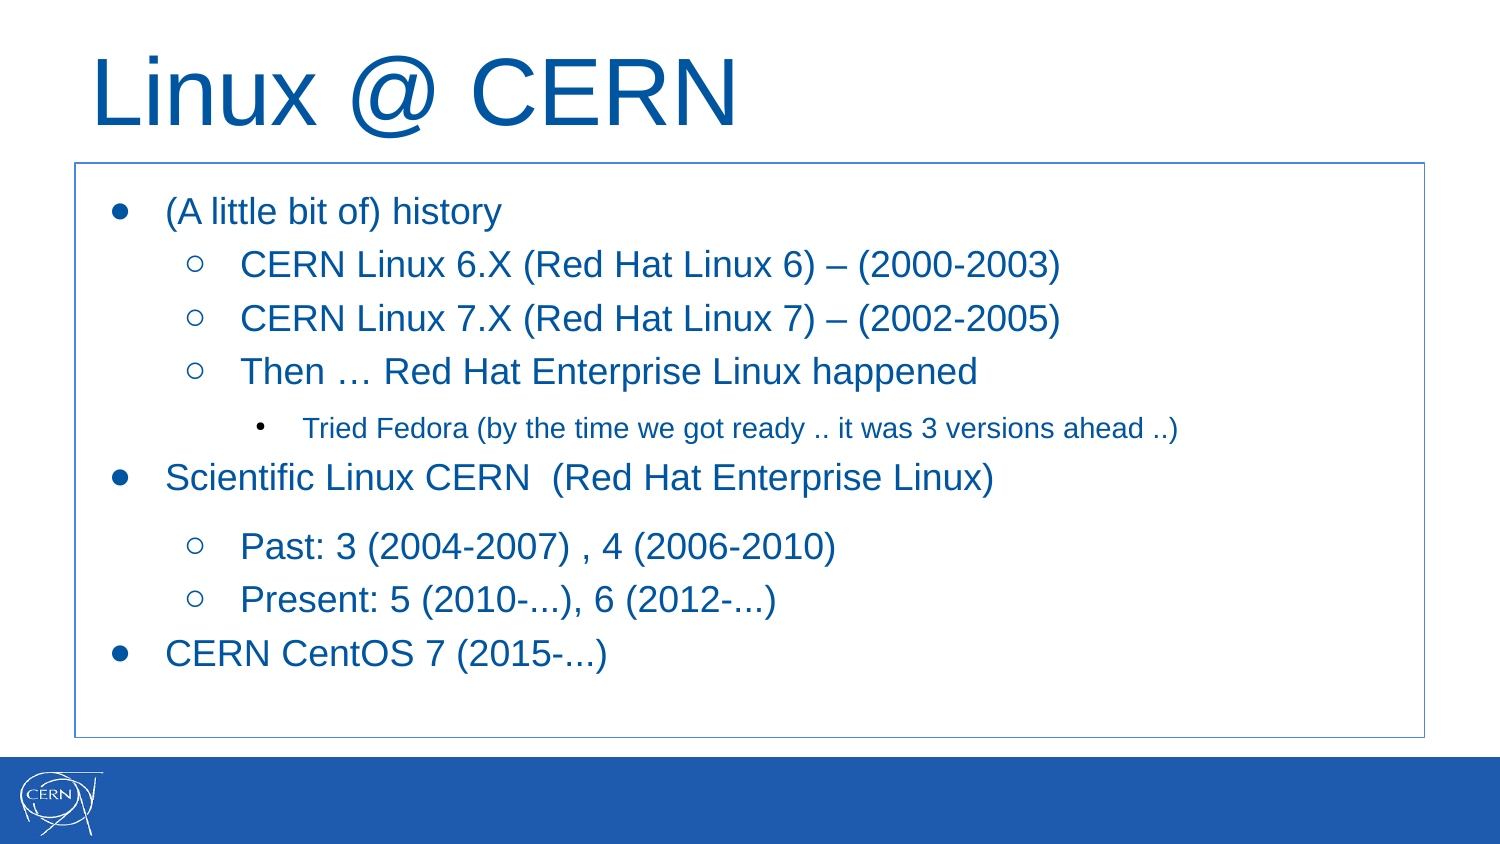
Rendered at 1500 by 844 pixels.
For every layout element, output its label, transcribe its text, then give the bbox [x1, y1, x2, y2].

title Linux @ CERN [75, 28, 1425, 145]
picture [0, 757, 1500, 844]
list (A little bit of) history CERN Linux 6.X (Red Hat Linux 6) – (2000-2003) CERN Linux 7.X (Red Hat Linux 7) – (2002-2005) Then … Red Hat Enterprise Linux happened Tried Fedora (by the time we got ready .. it was 3 versions ahead ..) Scientific Linux CERN (Red Hat Enterprise Linux) Past: 3 (2004-2007) , 4 (2006-2010) Present: 5 (2010-...), 6 (2012-...) CERN CentOS 7 (2015-...) [75, 163, 1425, 738]
